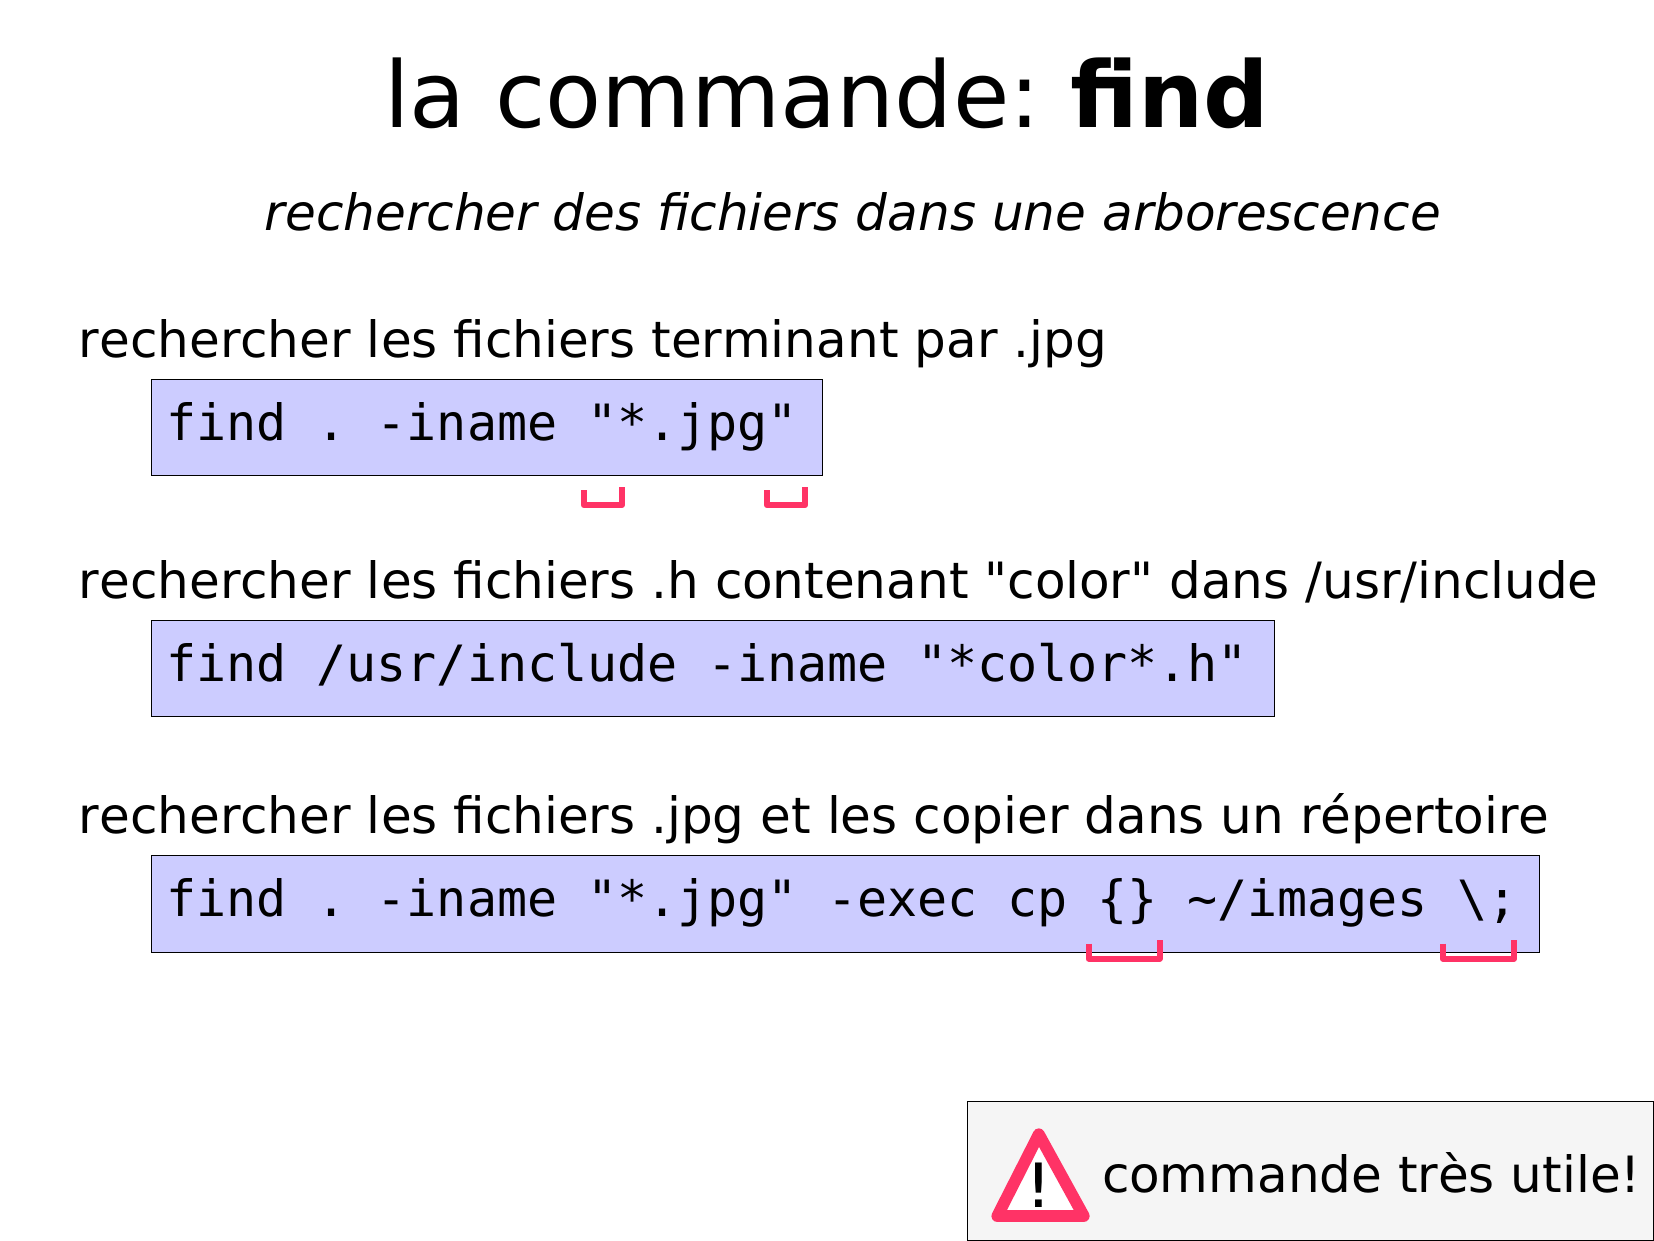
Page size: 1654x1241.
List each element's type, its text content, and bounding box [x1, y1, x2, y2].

text_box rechercher les fichiers .jpg et les copier dans un répertoire [78, 787, 1551, 846]
text_box [151, 620, 1275, 717]
title la commande: find [136, 34, 1518, 158]
text_box find . -iname "*.jpg" [166, 393, 797, 453]
text_box find /usr/include -iname "*color*.h" [166, 634, 1247, 694]
text_box ! [1018, 1150, 1060, 1222]
text_box rechercher des fichiers dans une arborescence [265, 184, 1442, 243]
text_box rechercher les fichiers terminant par .jpg [78, 310, 1108, 369]
text_box commande très utile! [1102, 1146, 1642, 1205]
text_box find . -iname "*.jpg" -exec cp {} ~/images \; [166, 870, 1517, 929]
text_box [151, 855, 1540, 953]
text_box [151, 379, 823, 476]
text_box rechercher les fichiers .h contenant "color" dans /usr/include [78, 551, 1601, 611]
text_box [967, 1101, 1654, 1241]
